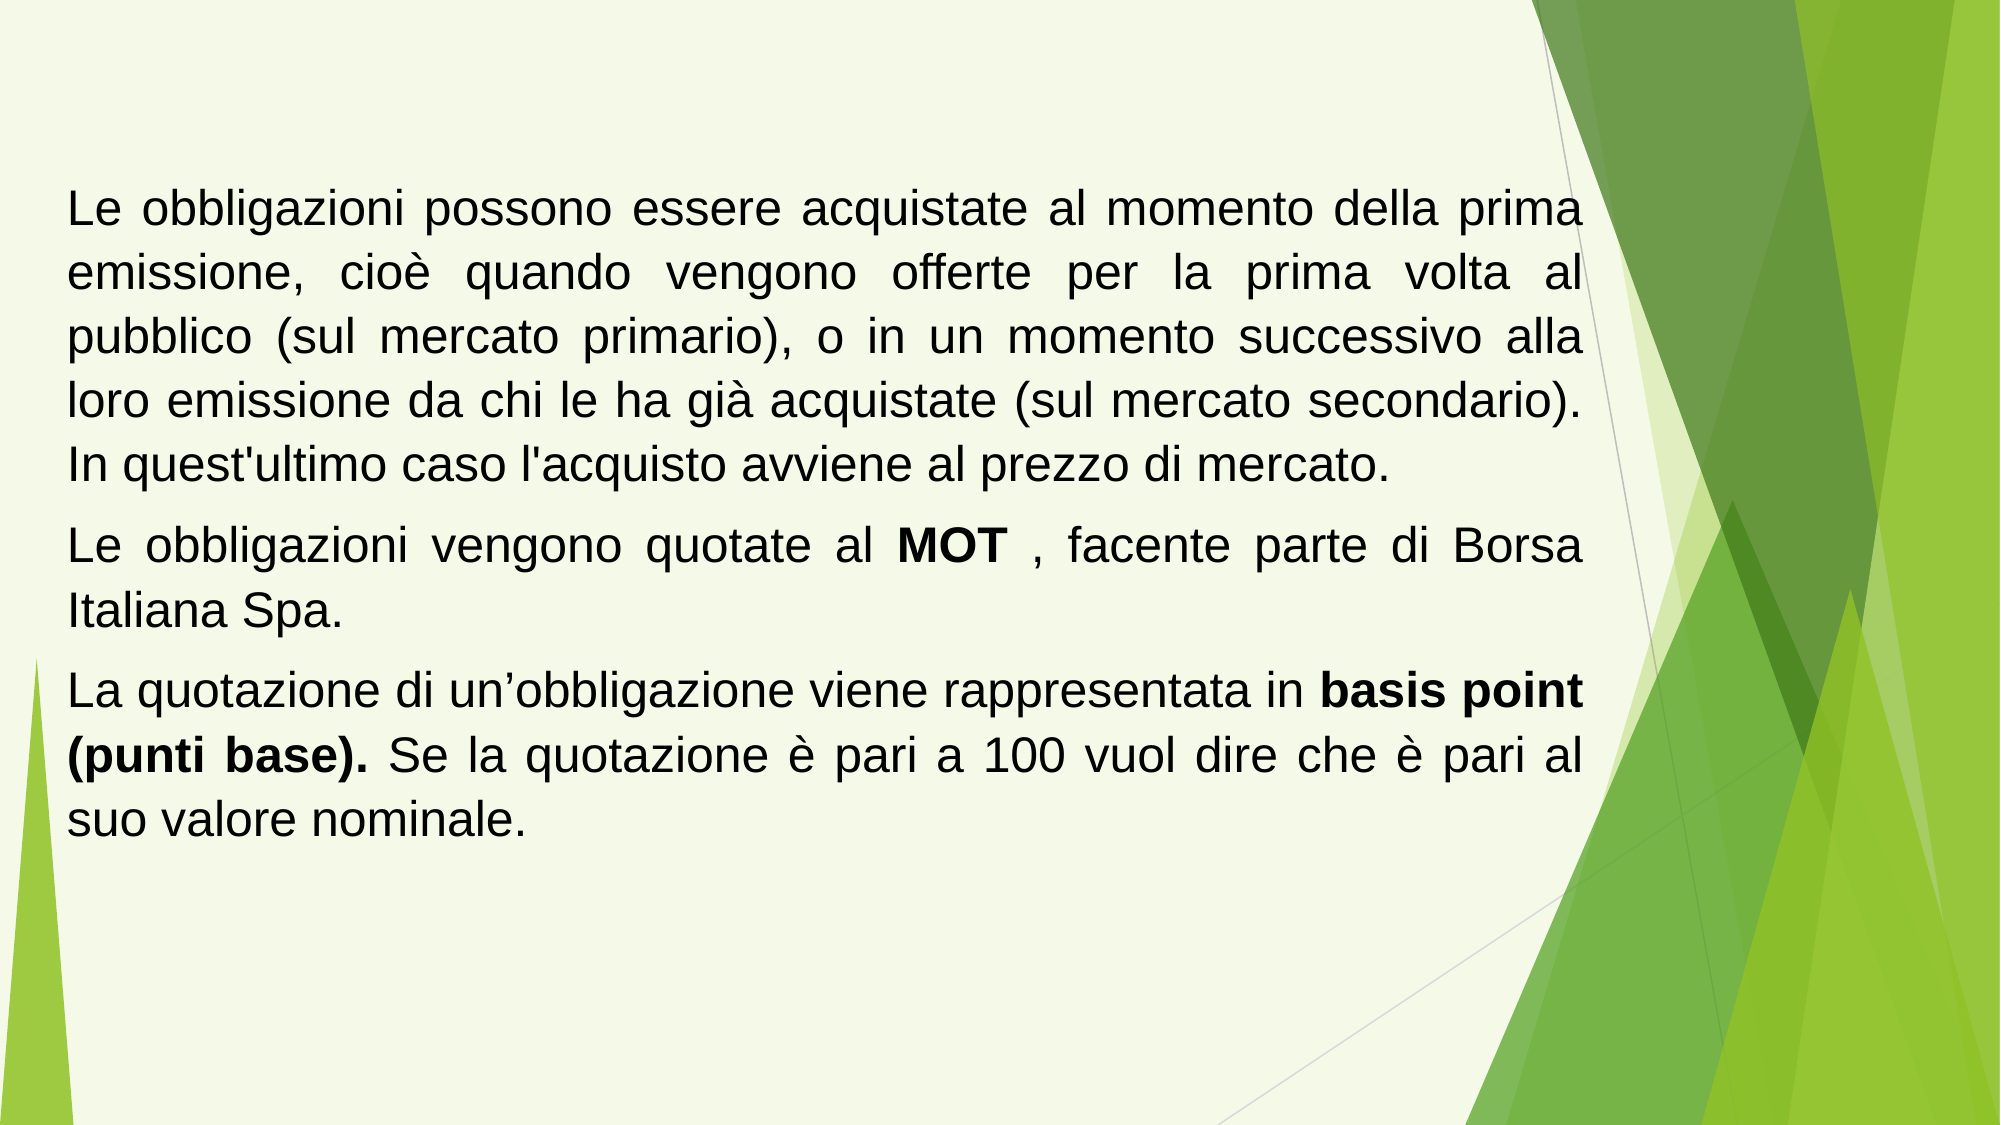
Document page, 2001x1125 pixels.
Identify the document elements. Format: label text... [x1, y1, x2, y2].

text_box Le obbligazioni possono essere acquistate al momento della prima emissione, cioè quando vengono offerte per la prima volta al pubblico (sul mercato primario), o in un momento successivo alla loro emissione da chi le ha già acquistate (sul mercato secondario). In quest'ultimo caso l'acquisto avviene al prezzo di mercato. Le obbligazioni vengono quotate al MOT , facente parte di Borsa Italiana Spa. La quotazione di un’obbligazione viene rappresentata in basis point (punti base). Se la quotazione è pari a 100 vuol dire che è pari al suo valore nominale. [52, 163, 1599, 854]
